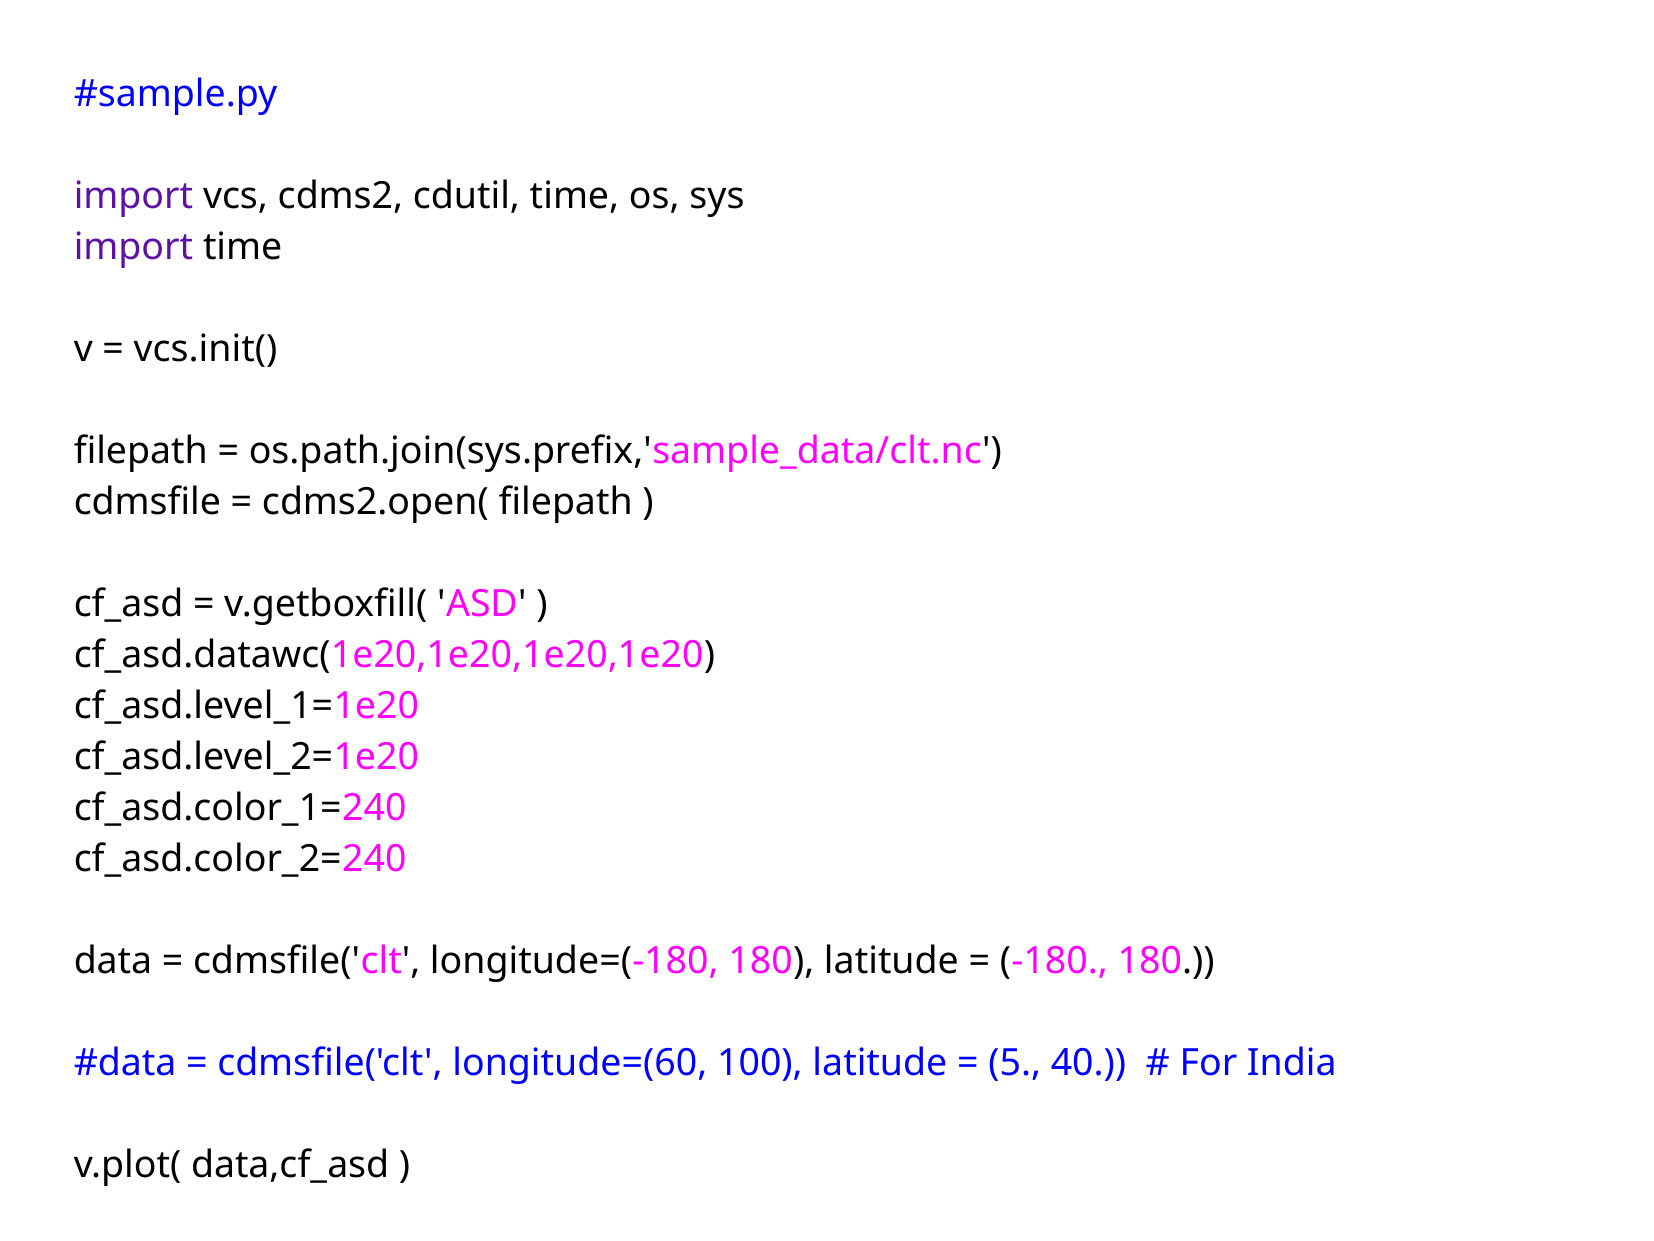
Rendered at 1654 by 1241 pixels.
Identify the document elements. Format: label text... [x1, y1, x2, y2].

text_box #sample.py import vcs, cdms2, cdutil, time, os, sys import time v = vcs.init() filepath = os.path.join(sys.prefix,'sample_data/clt.nc') cdmsfile = cdms2.open( filepath ) cf_asd = v.getboxfill( 'ASD' ) cf_asd.datawc(1e20,1e20,1e20,1e20) cf_asd.level_1=1e20 cf_asd.level_2=1e20 cf_asd.color_1=240 cf_asd.color_2=240 data = cdmsfile('clt', longitude=(-180, 180), latitude = (-180., 180.)) #data = cdmsfile('clt', longitude=(60, 100), latitude = (5., 40.)) # For India v.plot( data,cf_asd ) [59, 59, 1536, 1148]
